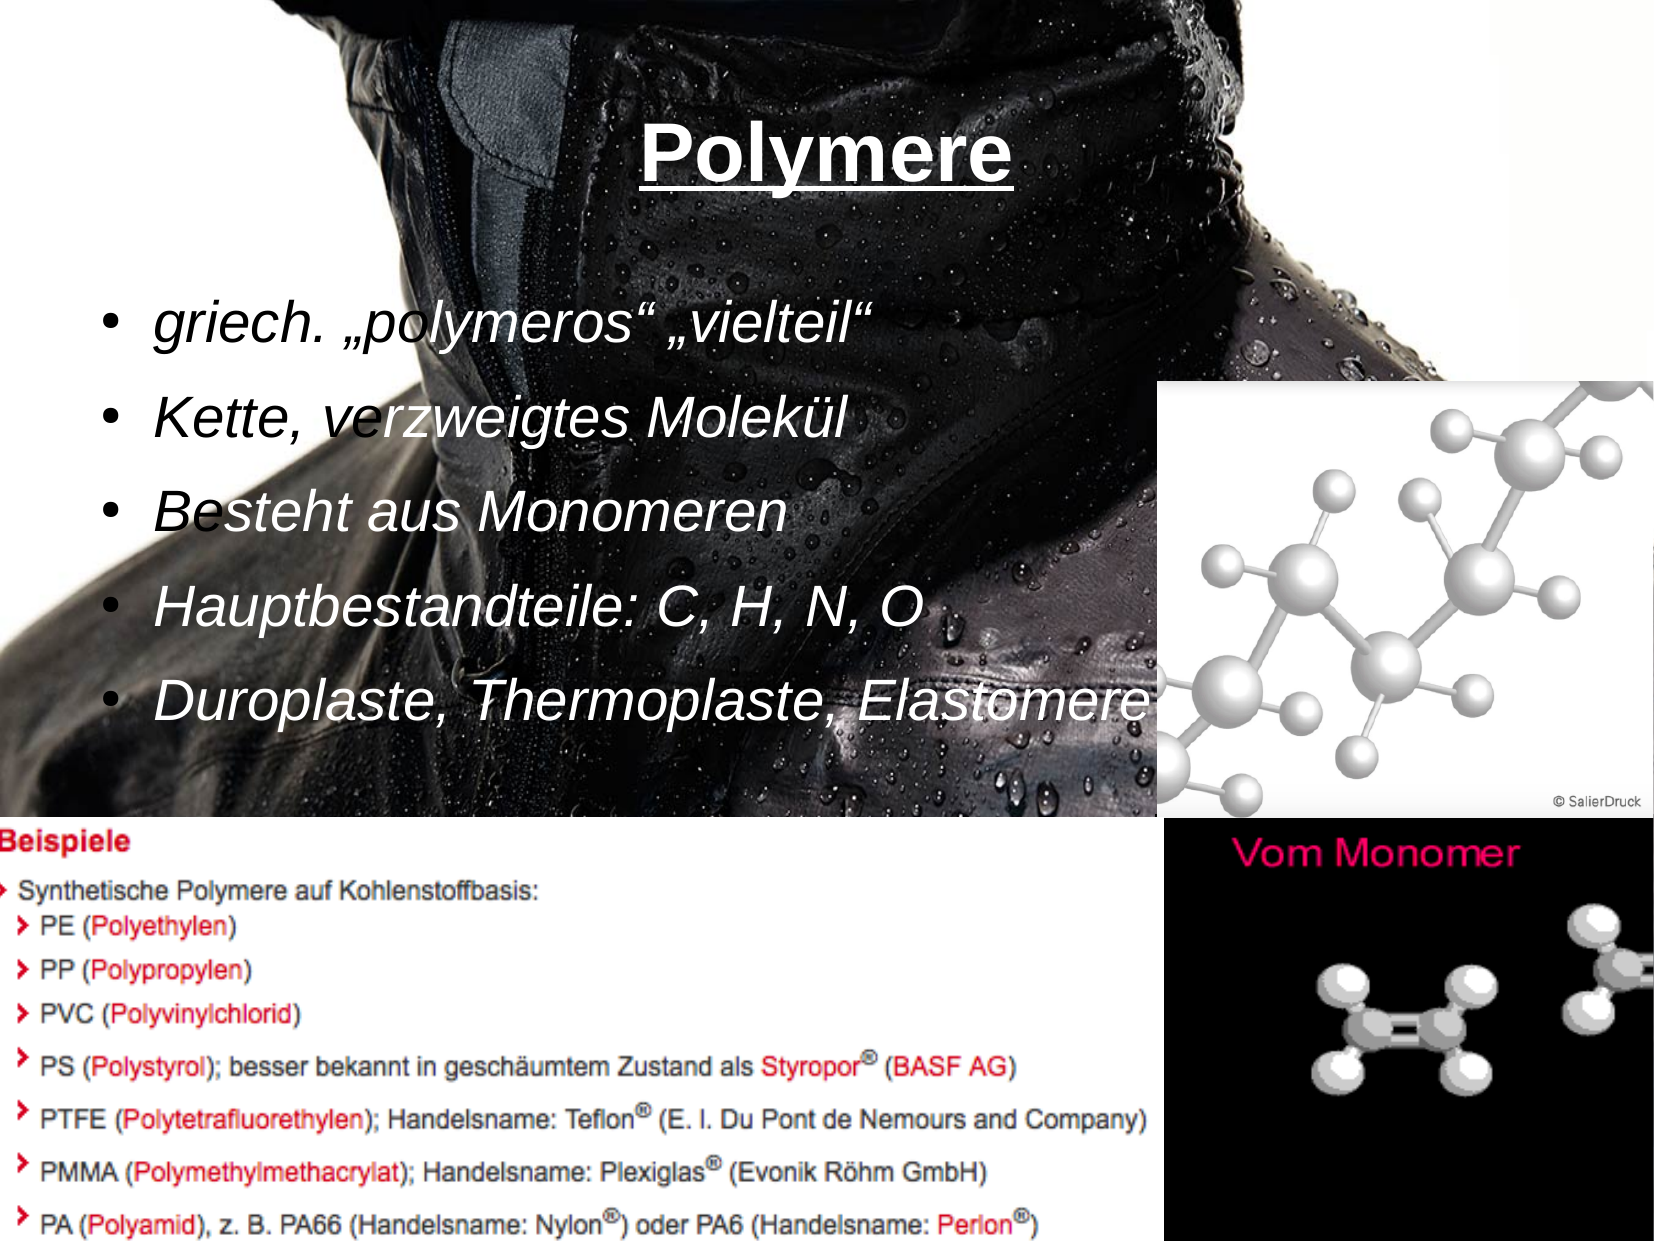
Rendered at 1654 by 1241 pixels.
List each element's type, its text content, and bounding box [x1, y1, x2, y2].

picture [0, 0, 1654, 1241]
title Polymere [82, 49, 1571, 257]
list griech. „polymeros“ „vielteil“ Kette, verzweigtes Molekül Besteht aus Monomeren Hauptbestandteile: C, H, N, O Duroplaste, Thermoplaste, Elastomere [82, 290, 1571, 817]
